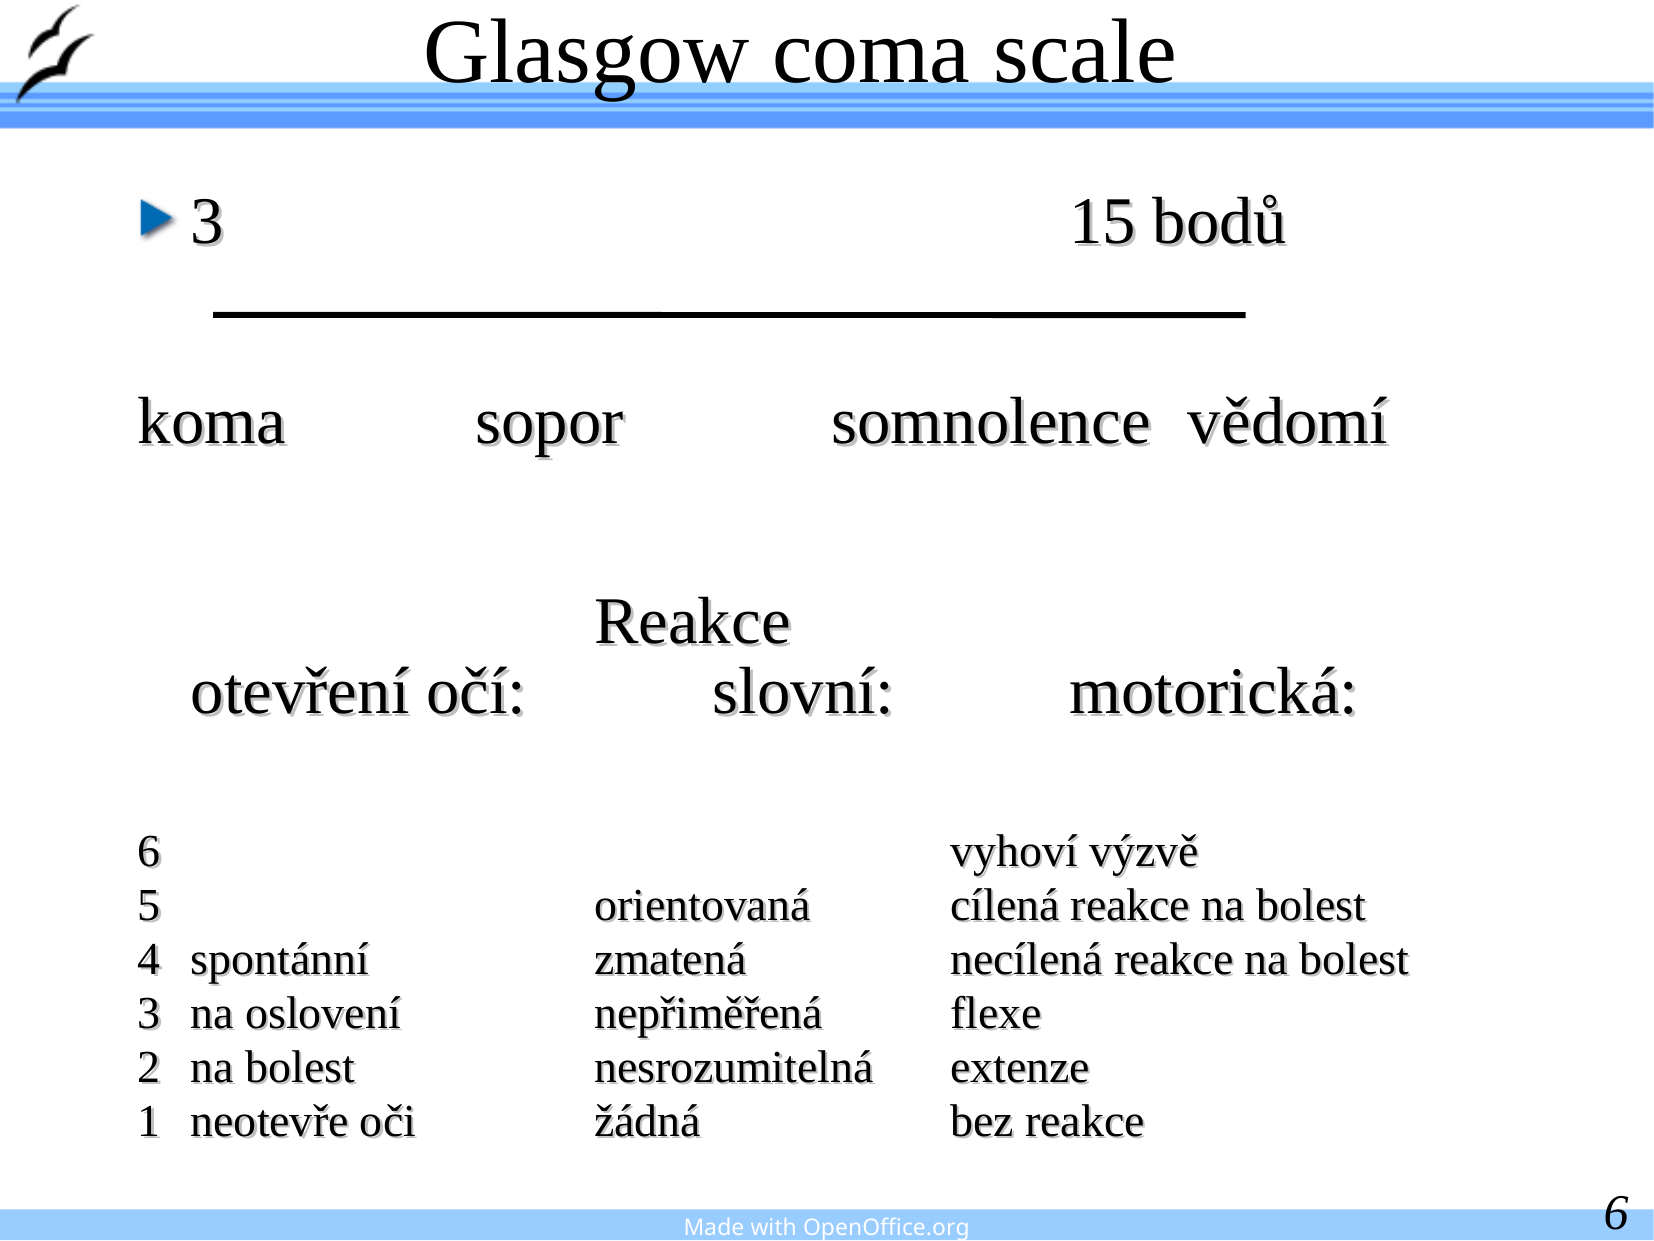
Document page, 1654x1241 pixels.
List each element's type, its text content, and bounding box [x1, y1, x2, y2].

list 3 15 bodů koma sopor somnolence vědomí Reakce otevření očí: slovní: motorická: 6 vyhoví výzvě 5 orientovaná cílená reakce na bolest 4 spontánní zmatená necílená reakce na bolest 3 na oslovení nepřiměřená flexe 2 na bolest nesrozumitelná extenze 1 neotevře oči žádná bez reakce [120, 186, 1534, 1211]
title Glasgow coma scale [94, 0, 1507, 107]
picture [0, 0, 1654, 133]
